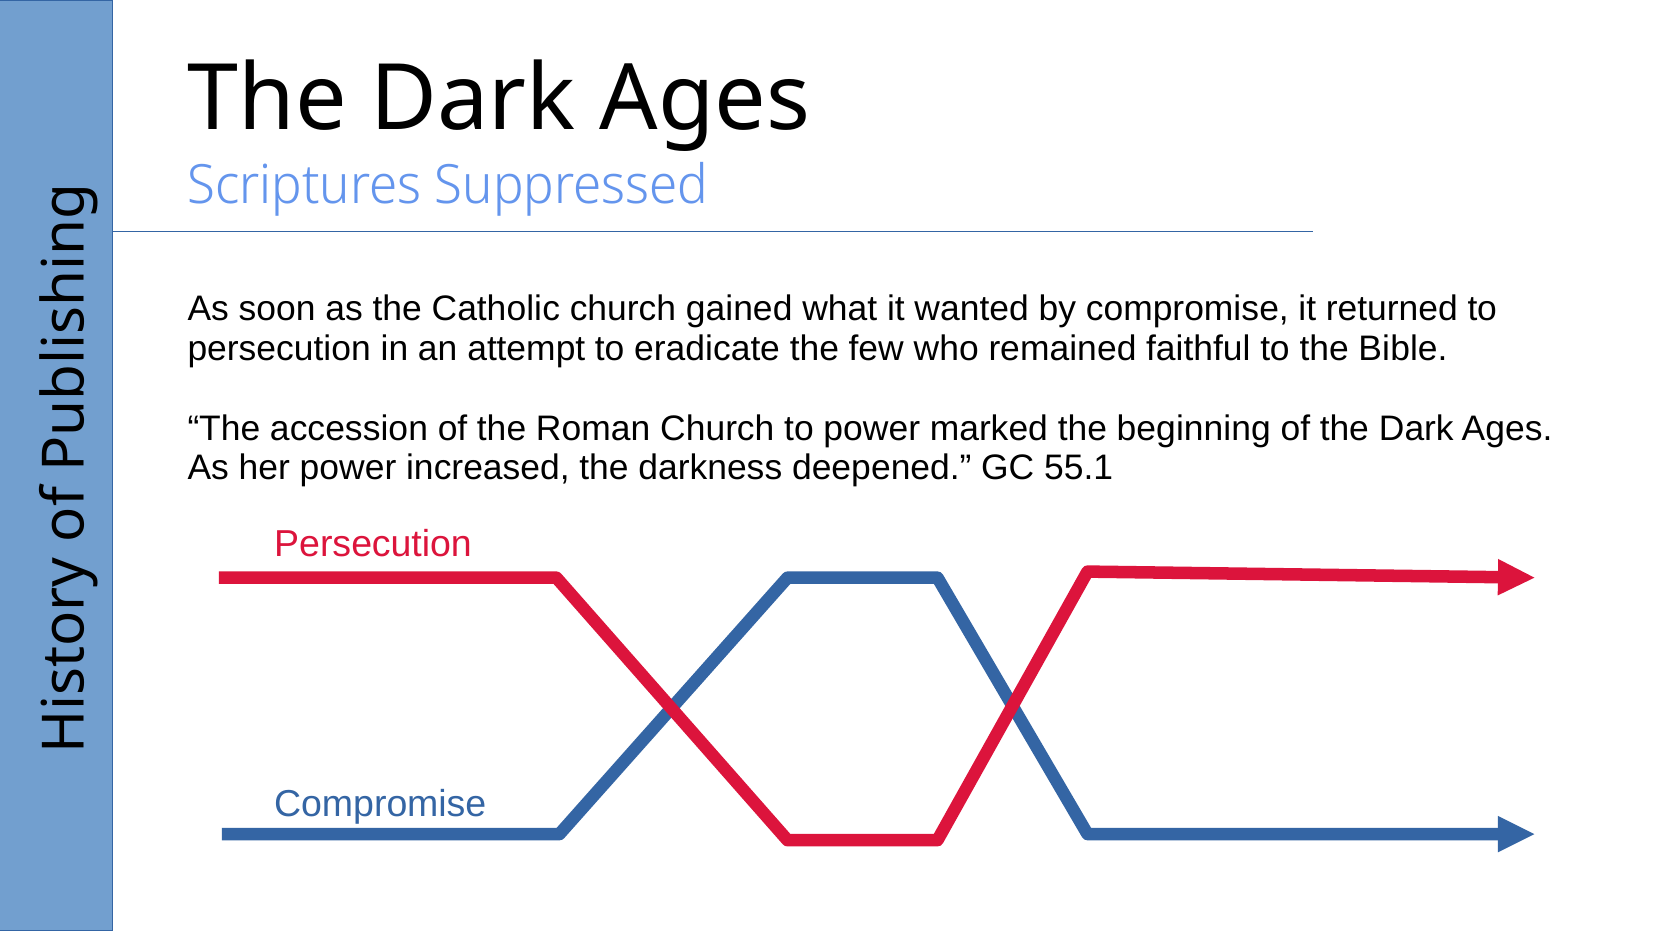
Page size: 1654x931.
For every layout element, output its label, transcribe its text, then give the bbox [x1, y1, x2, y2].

subtitle As soon as the Catholic church gained what it wanted by compromise, it returned to persecution in an attempt to eradicate the few who remained faithful to the Bible. “The accession of the Roman Church to power marked the beginning of the Dark Ages. As her power increased, the darkness deepened.” GC 55.1 [187, 288, 1571, 877]
text_box Compromise [259, 775, 560, 833]
text_box Persecution [259, 514, 560, 571]
title Scriptures Suppressed [187, 125, 1571, 239]
text_box History of Publishing [13, 37, 105, 901]
title The Dark Ages [187, 33, 1571, 125]
text_box [0, 0, 113, 931]
